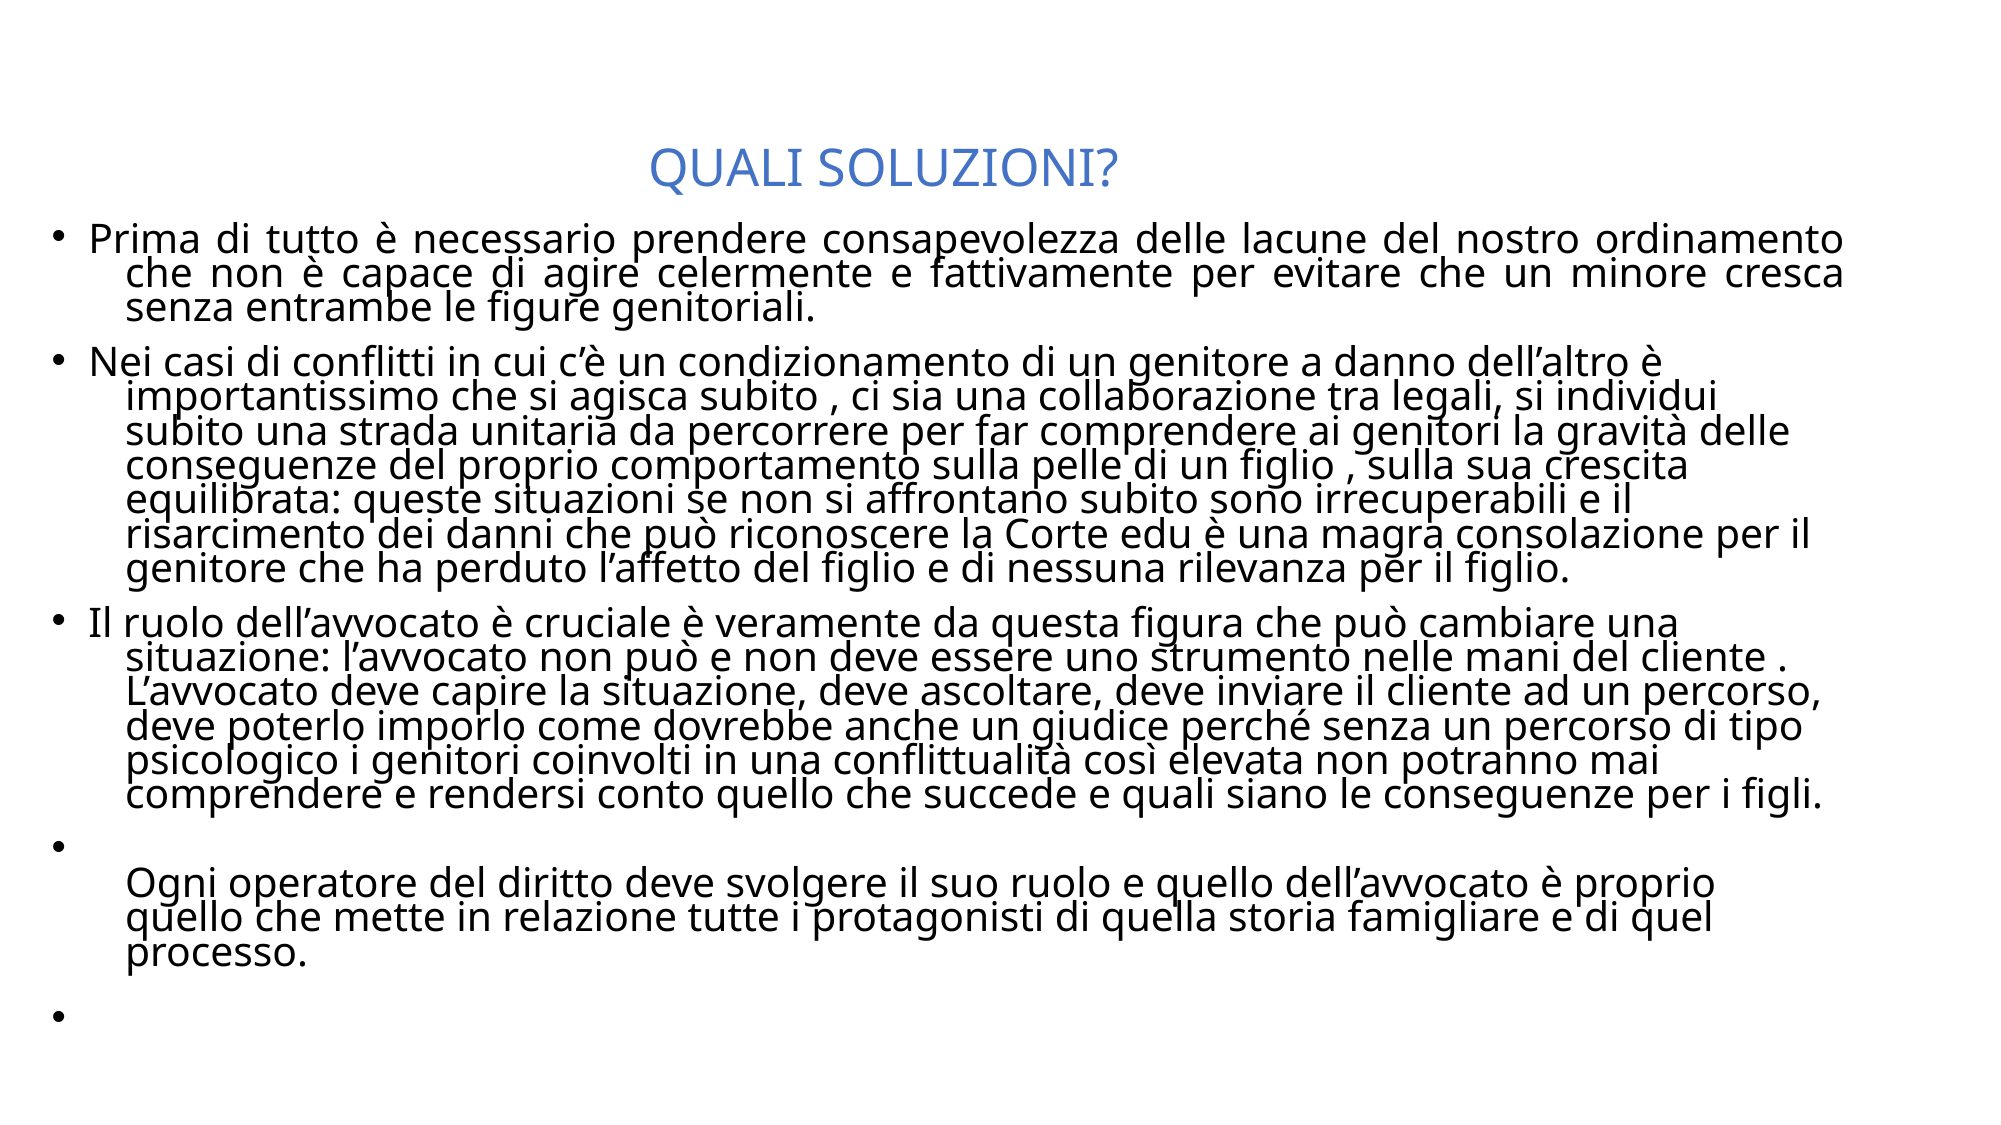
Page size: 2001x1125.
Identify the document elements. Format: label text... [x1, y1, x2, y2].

list Prima di tutto è necessario prendere consapevolezza delle lacune del nostro ordinamento che non è capace di agire celermente e fattivamente per evitare che un minore cresca senza entrambe le figure genitoriali. Nei casi di conflitti in cui c’è un condizionamento di un genitore a danno dell’altro è importantissimo che si agisca subito , ci sia una collaborazione tra legali, si individui subito una strada unitaria da percorrere per far comprendere ai genitori la gravità delle conseguenze del proprio comportamento sulla pelle di un figlio , sulla sua crescita equilibrata: queste situazioni se non si affrontano subito sono irrecuperabili e il risarcimento dei danni che può riconoscere la Corte edu è una magra consolazione per il genitore che ha perduto l’affetto del figlio e di nessuna rilevanza per il figlio. Il ruolo dell’avvocato è cruciale è veramente da questa figura che può cambiare una situazione: l’avvocato non può e non deve essere uno strumento nelle mani del cliente . L’avvocato deve capire la situazione, deve ascoltare, deve inviare il cliente ad un percorso, deve poterlo imporlo come dovrebbe anche un giudice perché senza un percorso di tipo psicologico i genitori coinvolti in una conflittualità così elevata non potranno mai comprendere e rendersi conto quello che succede e quali siano le conseguenze per i figli. Ogni operatore del diritto deve svolgere il suo ruolo e quello dell’avvocato è proprio quello che mette in relazione tutte i protagonisti di quella storia famigliare e di quel processo. [36, 218, 1863, 1014]
title QUALI SOLUZIONI? [545, 63, 1222, 218]
